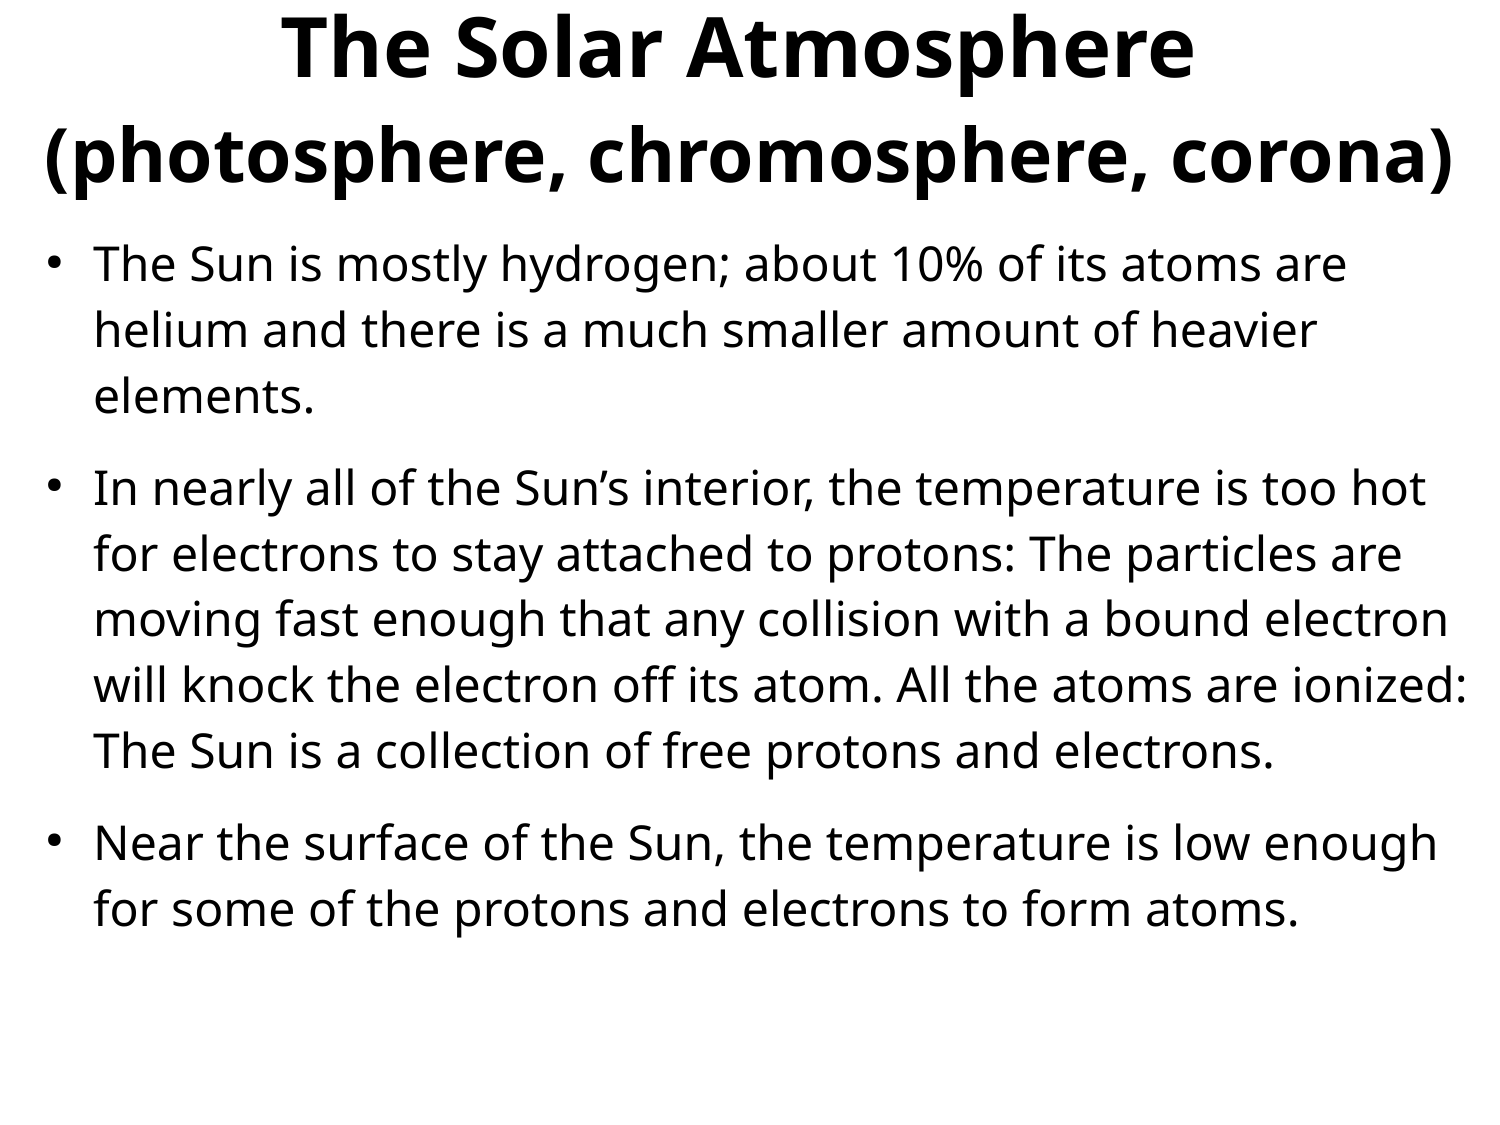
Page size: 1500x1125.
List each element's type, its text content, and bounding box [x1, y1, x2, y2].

list The Sun is mostly hydrogen; about 10% of its atoms are helium and there is a much smaller amount of heavier elements. In nearly all of the Sun’s interior, the temperature is too hot for electrons to stay attached to protons: The particles are moving fast enough that any collision with a bound electron will knock the electron off its atom. All the atoms are ionized: The Sun is a collection of free protons and electrons. Near the surface of the Sun, the temperature is low enough for some of the protons and electrons to form atoms. [30, 230, 1471, 996]
title The Solar Atmosphere (photosphere, chromosphere, corona) [30, 4, 1471, 189]
